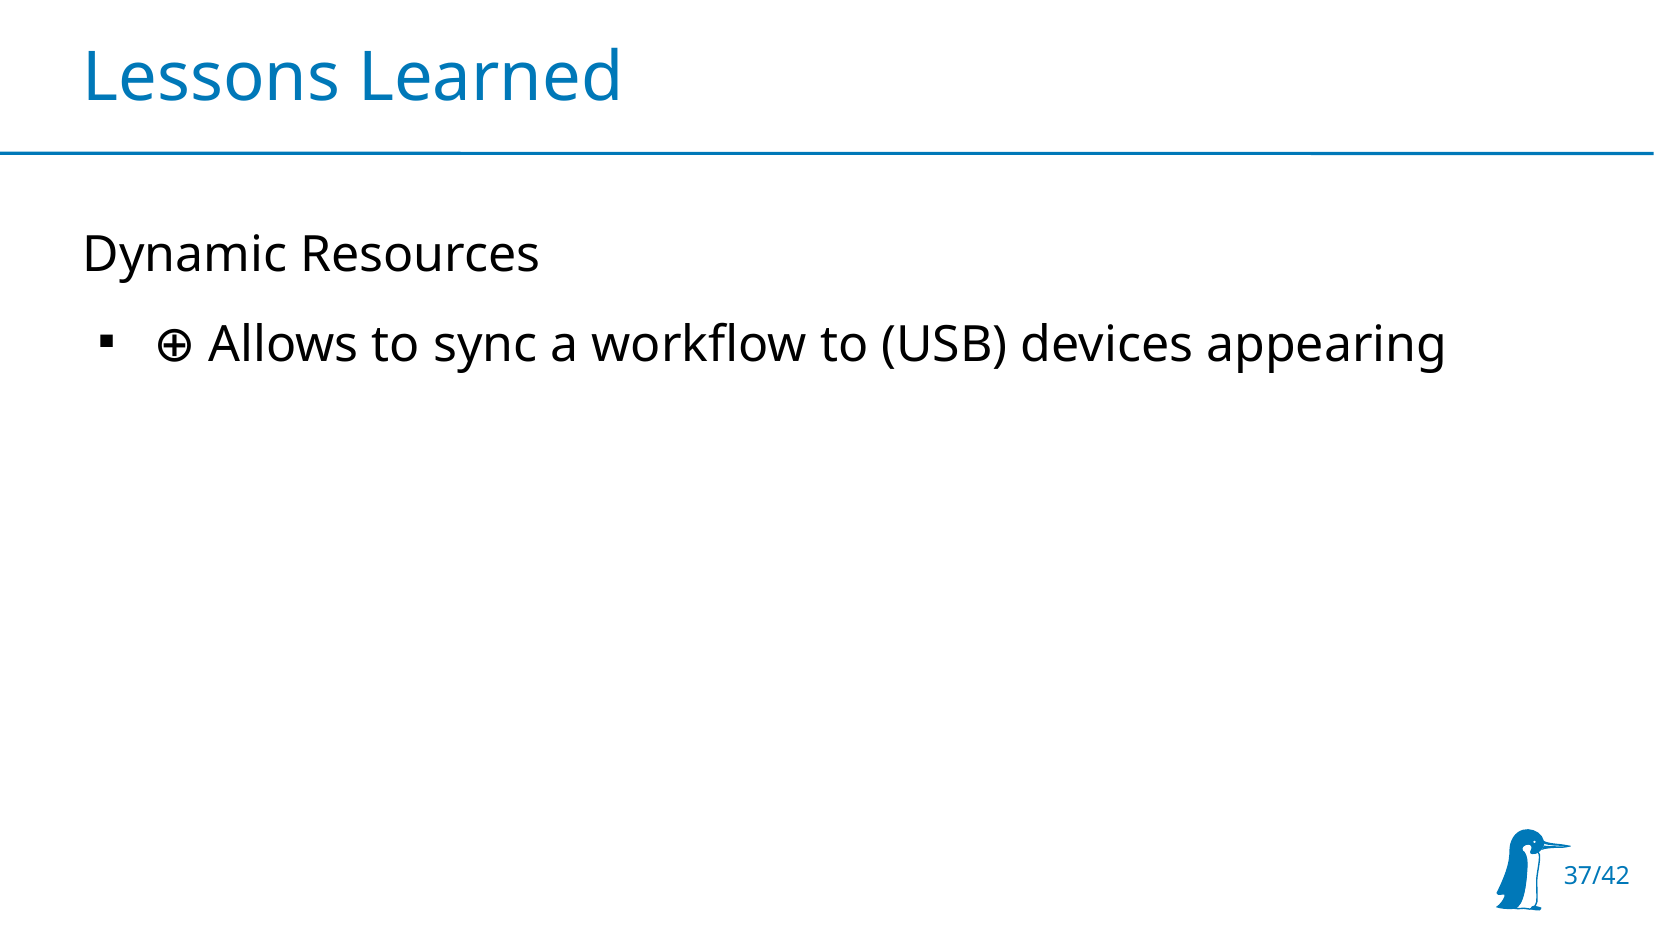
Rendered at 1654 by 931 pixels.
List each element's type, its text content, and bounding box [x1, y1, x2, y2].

list Dynamic Resources ⊕ Allows to sync a workflow to (USB) devices appearing [82, 217, 1571, 861]
title Lessons Learned [82, 30, 1571, 121]
